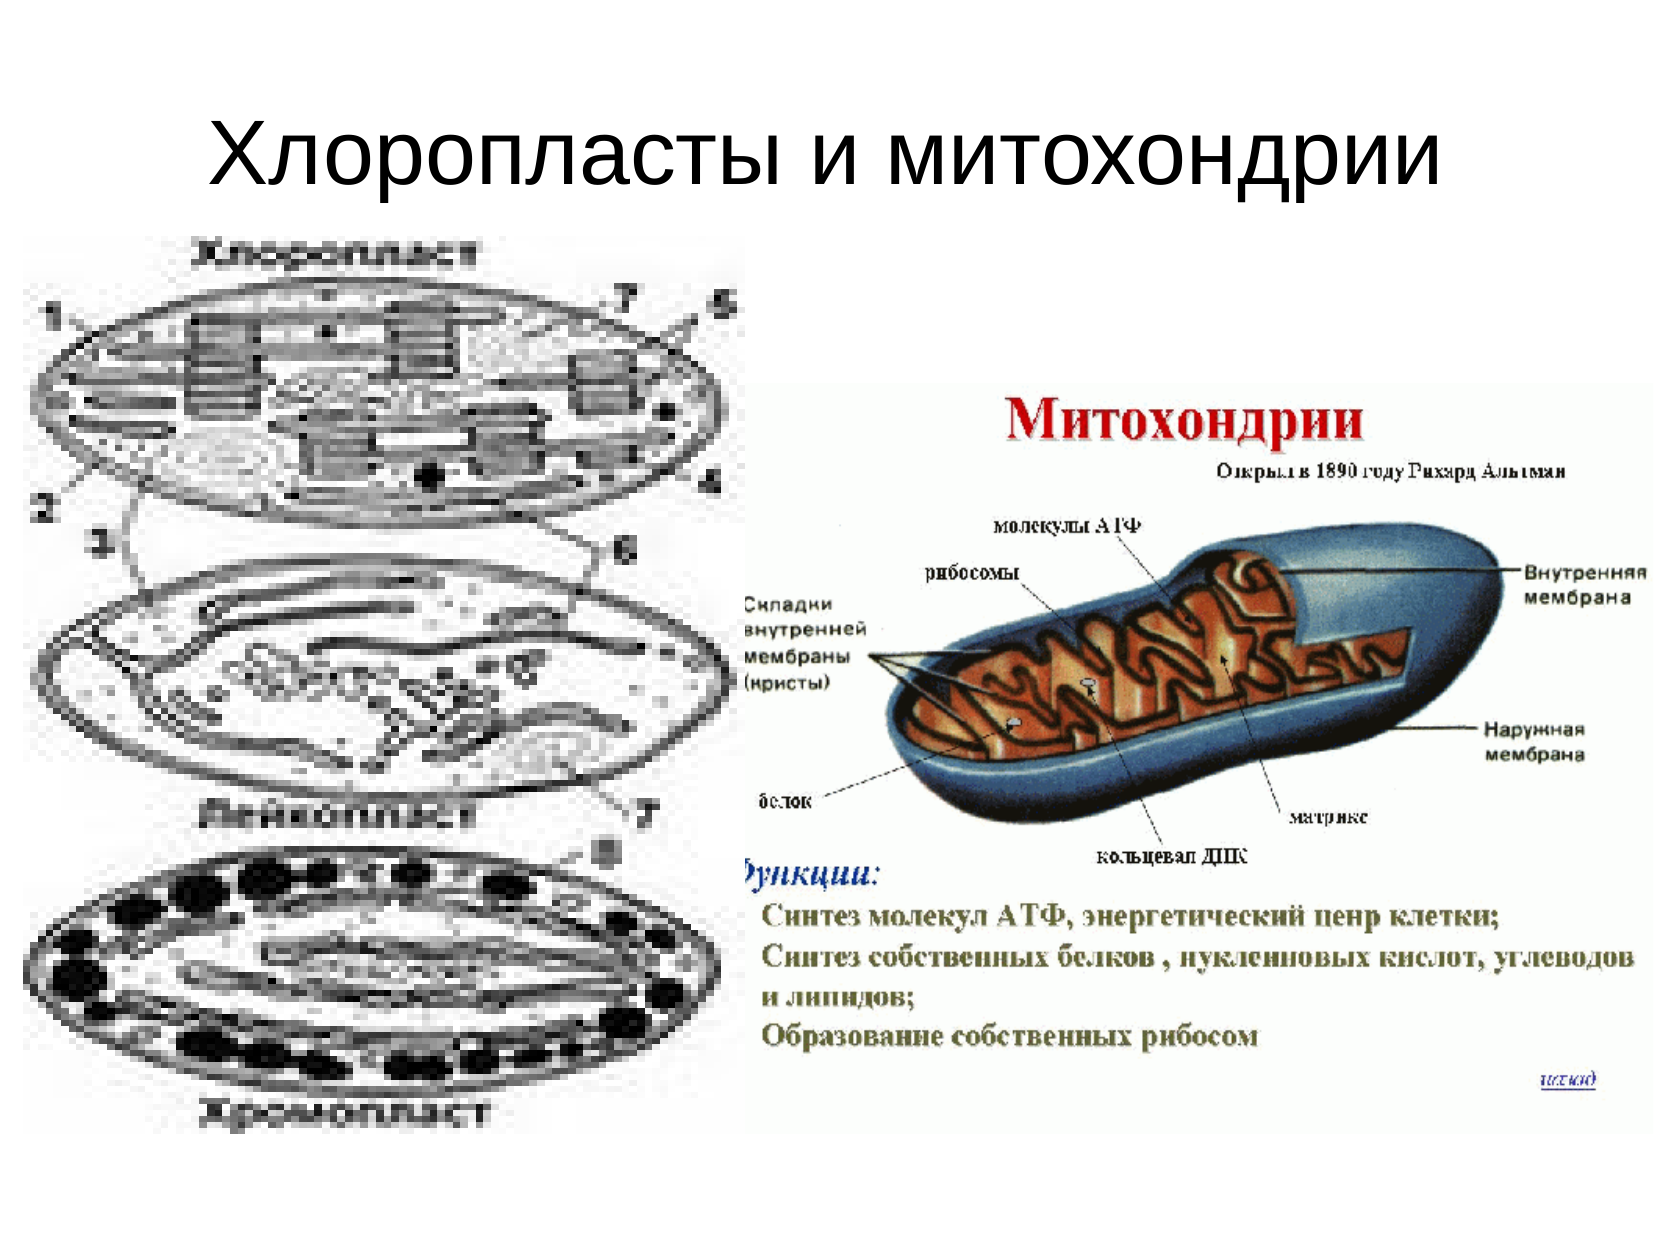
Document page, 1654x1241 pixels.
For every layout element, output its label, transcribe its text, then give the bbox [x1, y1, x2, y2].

picture [23, 236, 1654, 1134]
title Хлоропласты и митохондрии [82, 49, 1571, 257]
